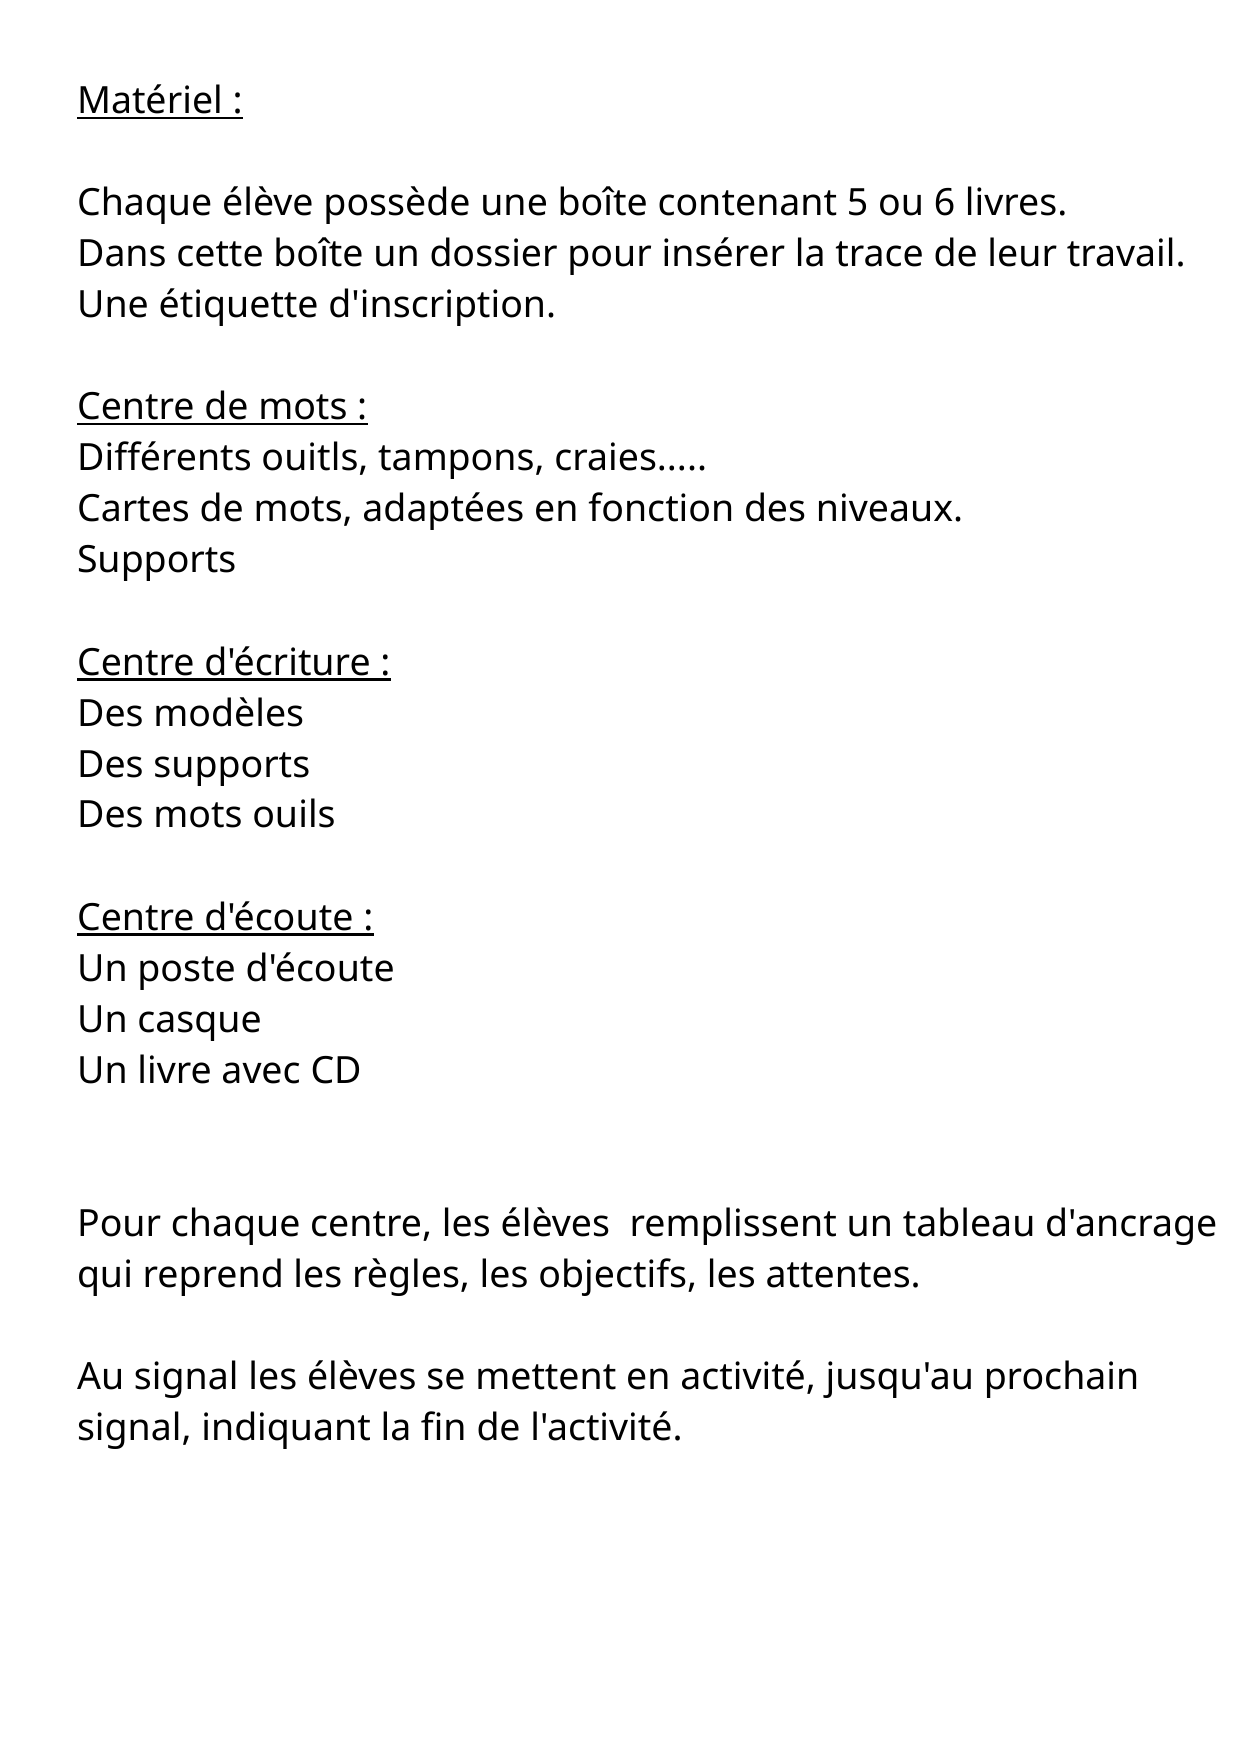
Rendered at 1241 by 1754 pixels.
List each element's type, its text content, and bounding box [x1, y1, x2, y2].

text_box Matériel : Chaque élève possède une boîte contenant 5 ou 6 livres. Dans cette boîte un dossier pour insérer la trace de leur travail. Une étiquette d'inscription. Centre de mots : Différents ouitls, tampons, craies..... Cartes de mots, adaptées en fonction des niveaux. Supports Centre d'écriture : Des modèles Des supports Des mots ouils Centre d'écoute : Un poste d'écoute Un casque Un livre avec CD Pour chaque centre, les élèves remplissent un tableau d'ancrage qui reprend les règles, les objectifs, les attentes. Au signal les élèves se mettent en activité, jusqu'au prochain signal, indiquant la fin de l'activité. [62, 66, 1214, 1399]
